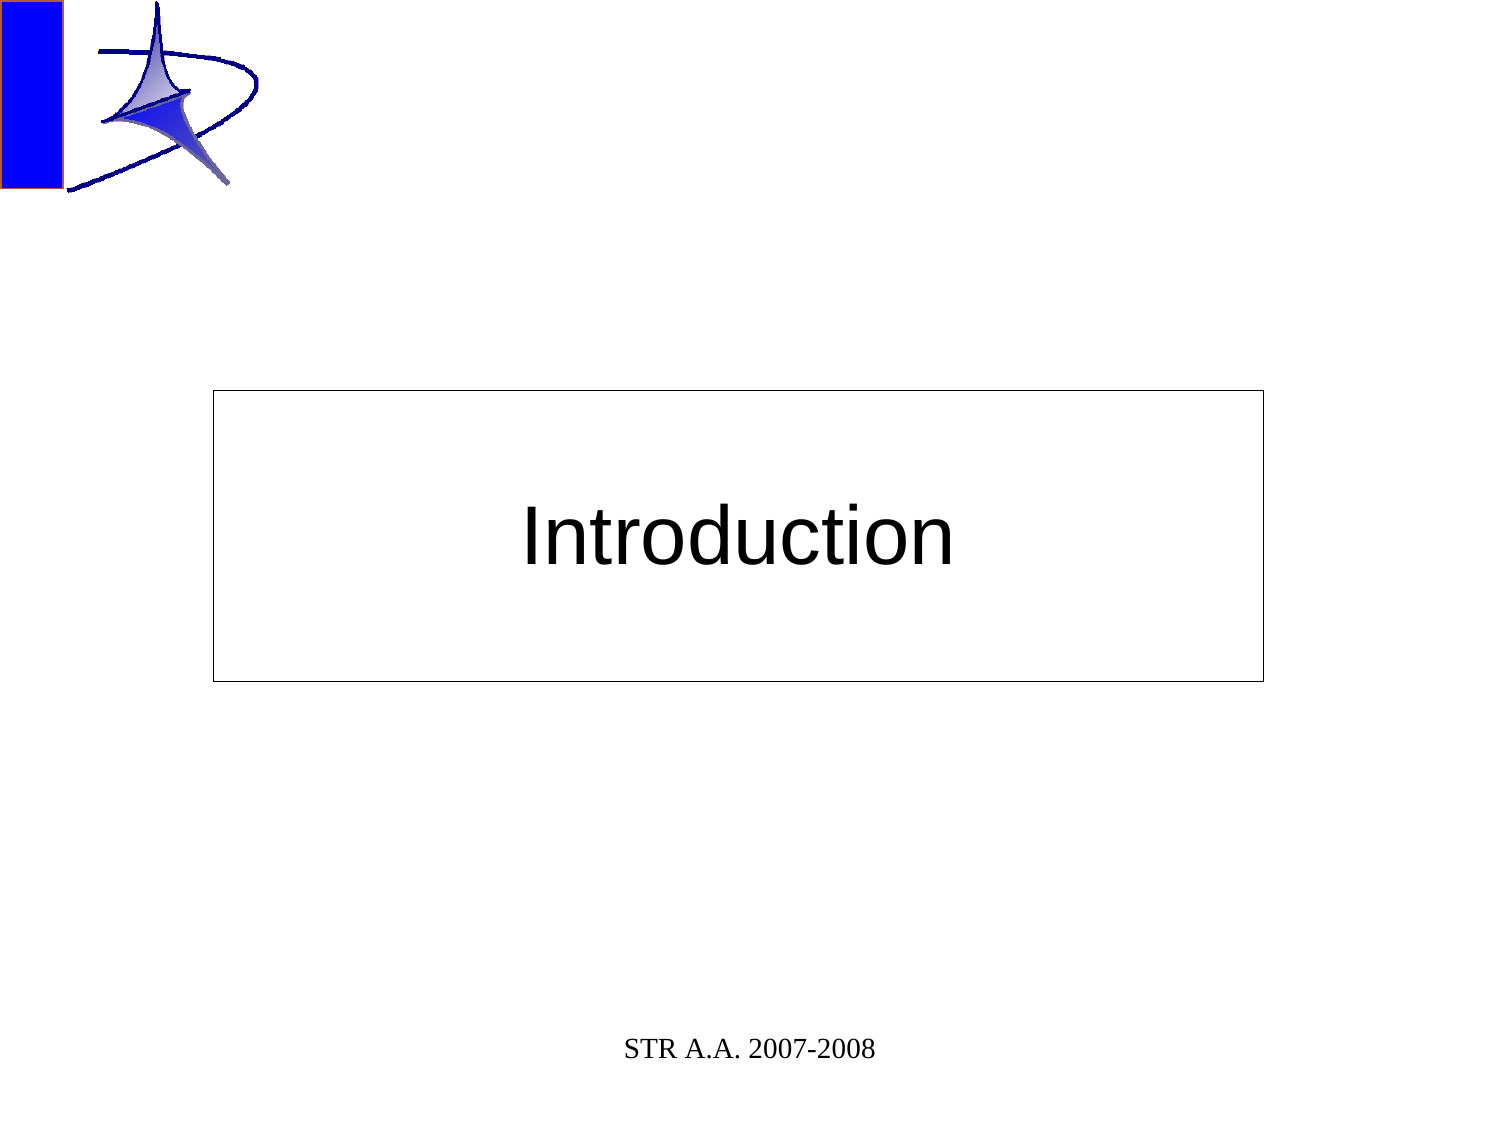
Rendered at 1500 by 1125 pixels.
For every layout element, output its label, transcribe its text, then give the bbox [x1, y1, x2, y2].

picture [62, 0, 263, 197]
subtitle Introduction [213, 390, 1264, 682]
